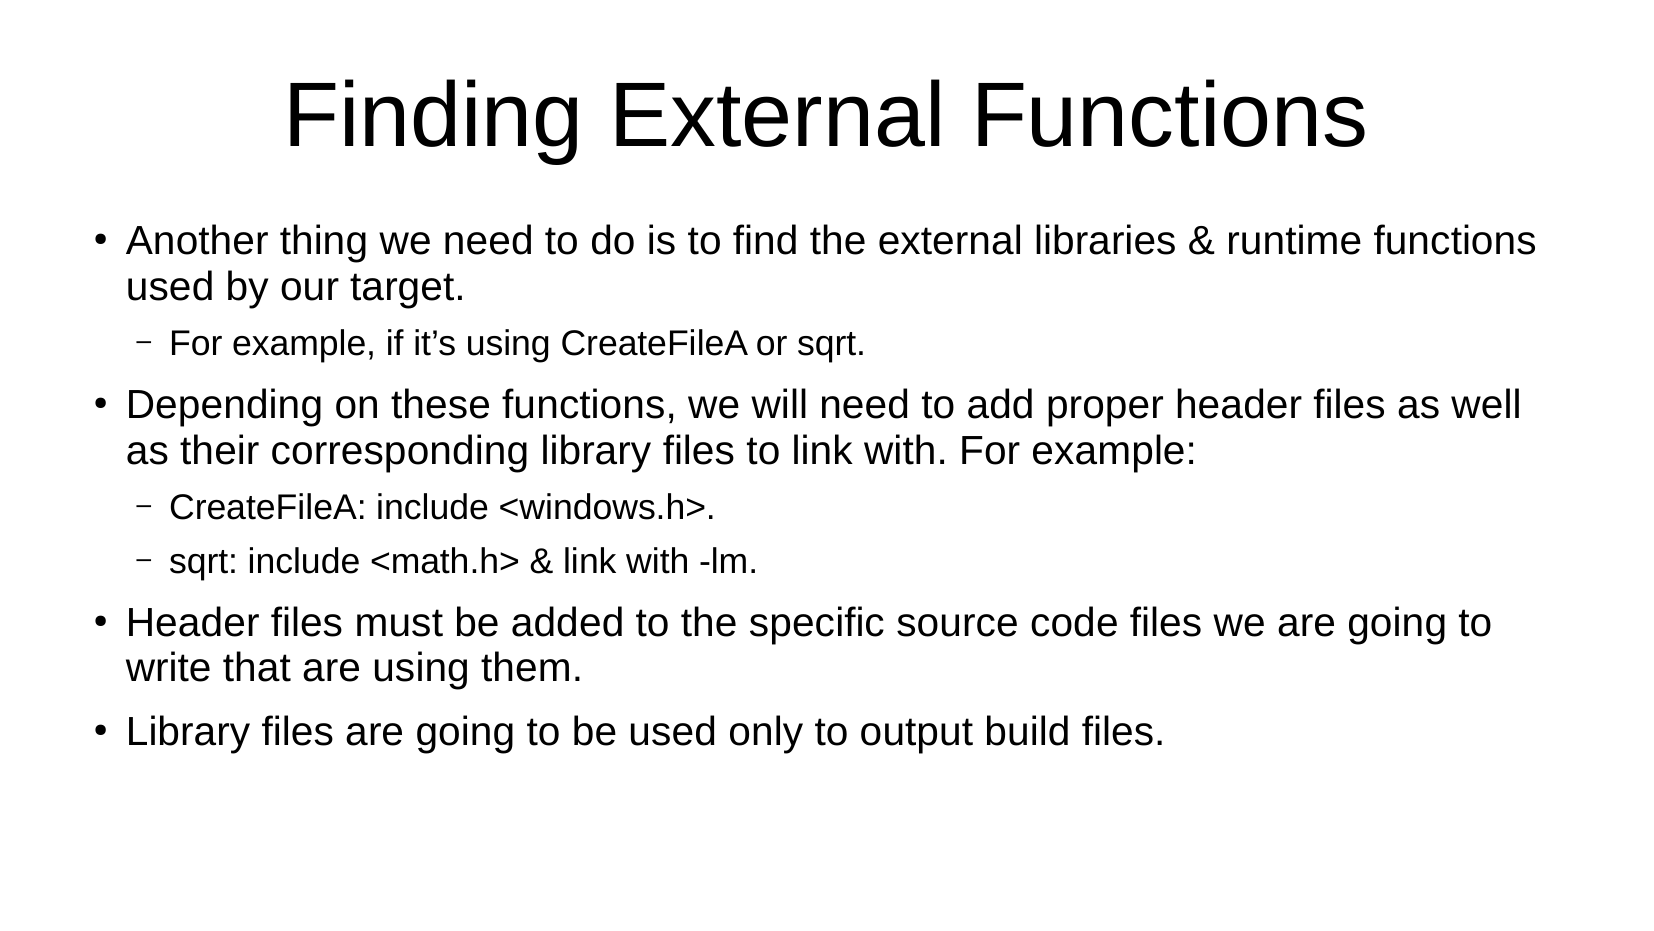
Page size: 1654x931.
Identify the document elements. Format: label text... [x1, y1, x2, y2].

title Finding External Functions [82, 37, 1571, 193]
list Another thing we need to do is to find the external libraries & runtime functions used by our target. For example, if it’s using CreateFileA or sqrt. Depending on these functions, we will need to add proper header files as well as their corresponding library files to link with. For example: CreateFileA: include <windows.h>. sqrt: include <math.h> & link with -lm. Header files must be added to the specific source code files we are going to write that are using them. Library files are going to be used only to output build files. [82, 217, 1571, 758]
